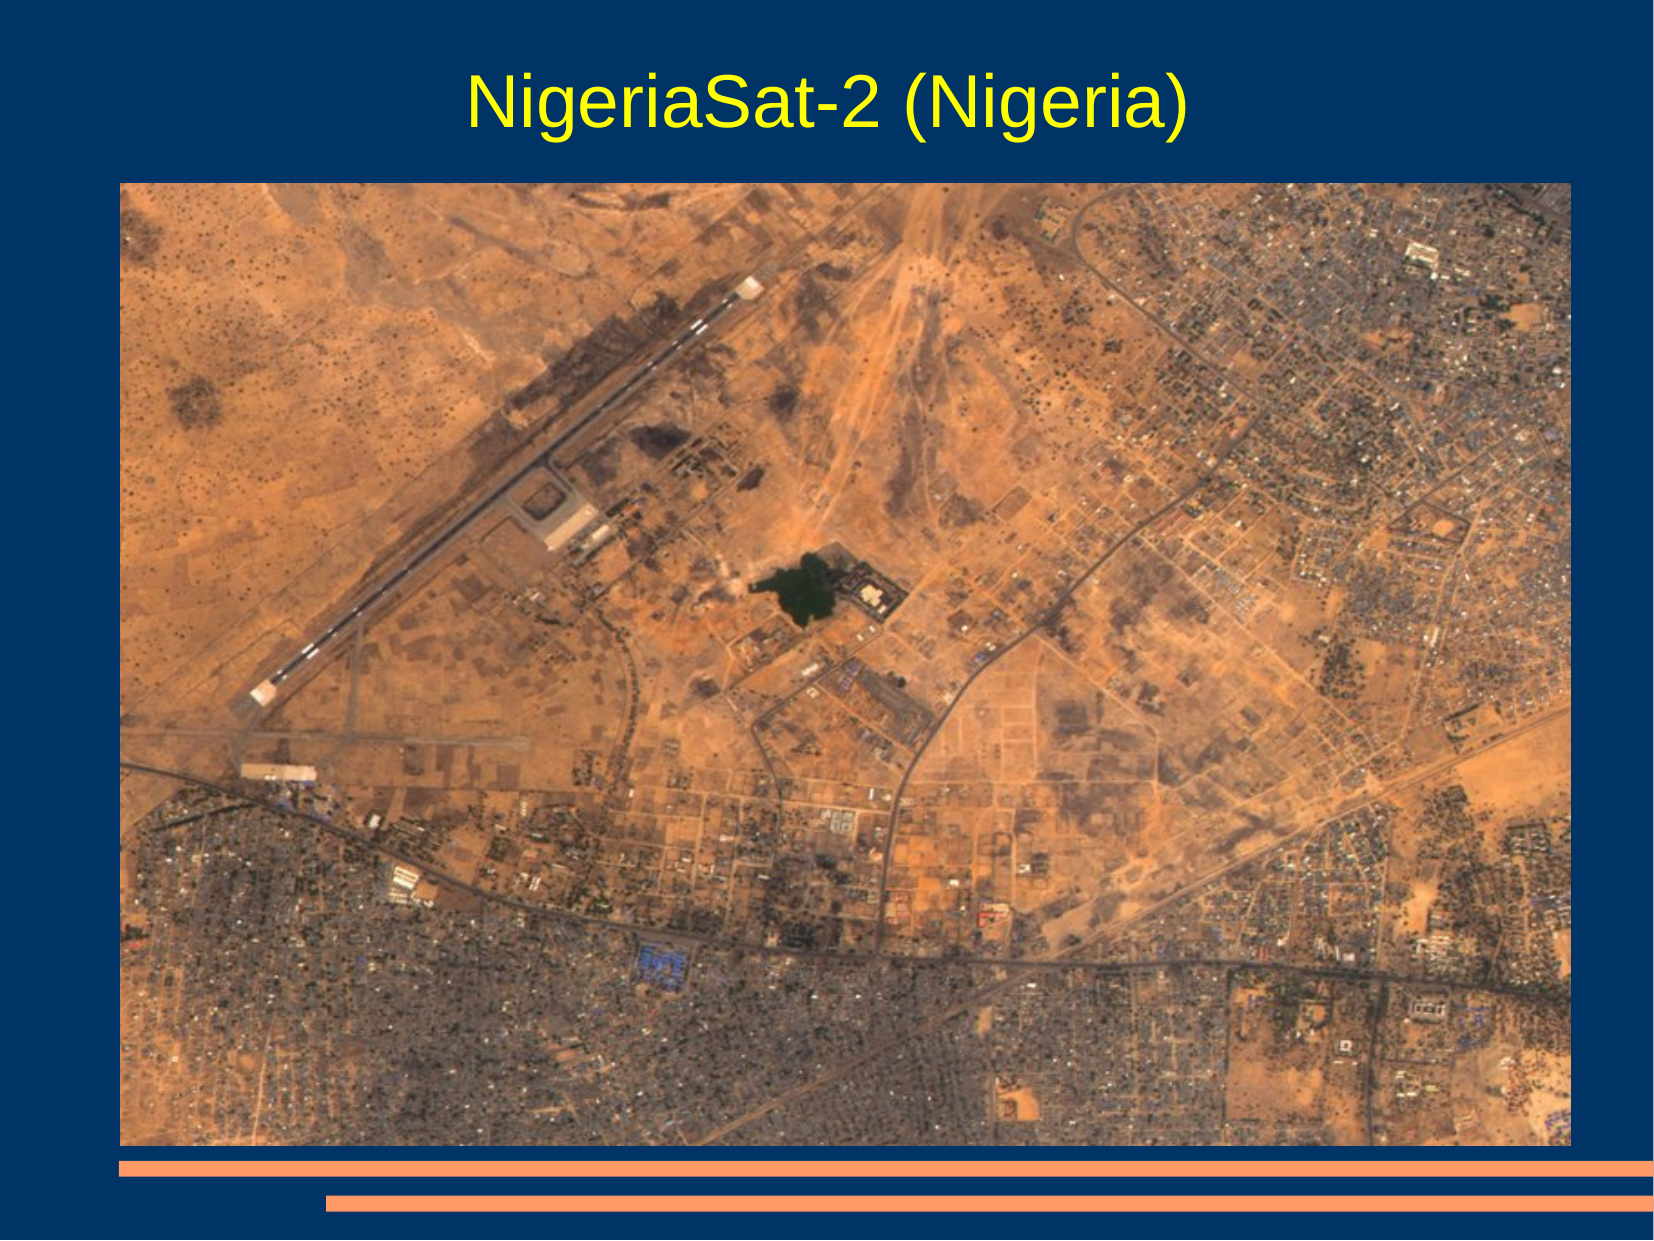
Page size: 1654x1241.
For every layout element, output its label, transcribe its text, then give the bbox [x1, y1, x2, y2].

picture [120, 183, 1571, 1146]
title NigeriaSat-2 (Nigeria) [106, 25, 1571, 178]
